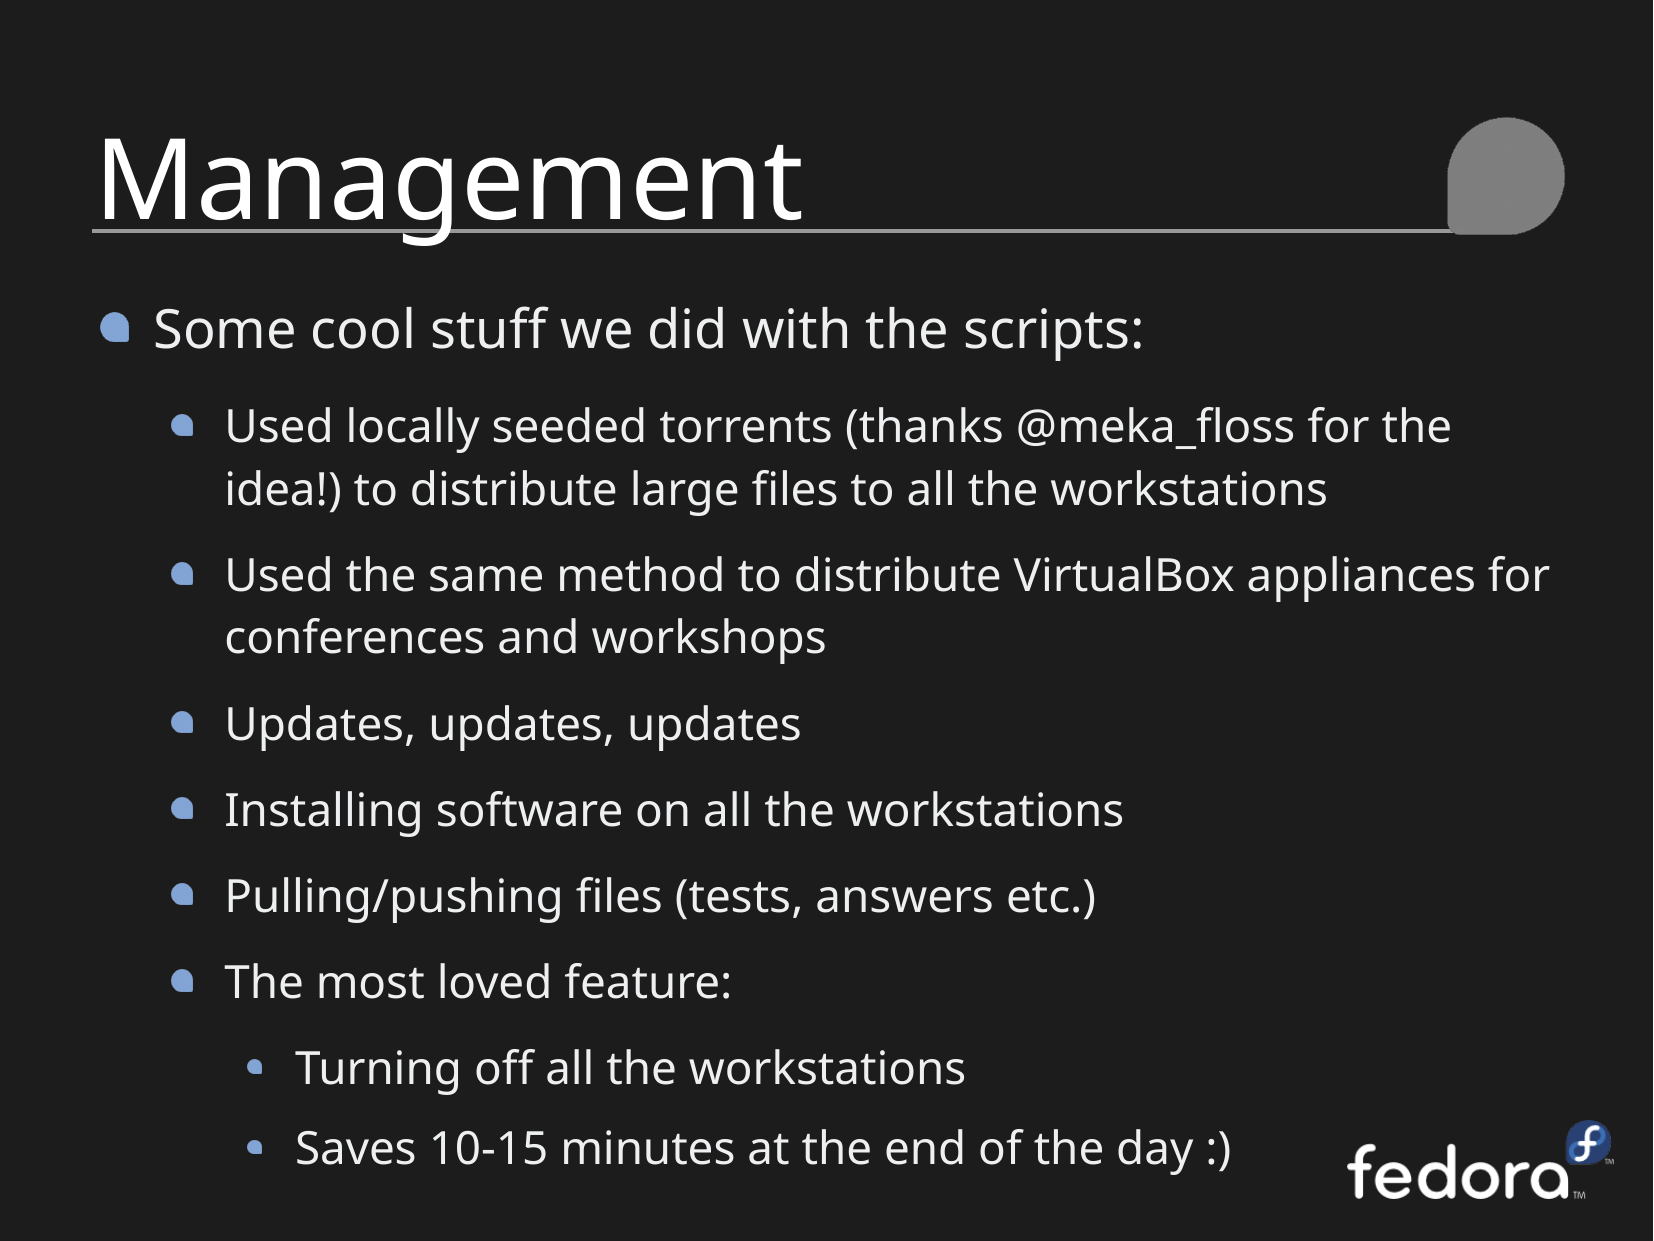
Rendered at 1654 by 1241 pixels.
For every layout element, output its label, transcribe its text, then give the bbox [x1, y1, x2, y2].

picture [1347, 1120, 1614, 1199]
picture [247, 1140, 262, 1154]
list Some cool stuff we did with the scripts: Used locally seeded torrents (thanks @meka_floss for the idea!) to distribute large files to all the workstations Used the same method to distribute VirtualBox appliances for conferences and workshops Updates, updates, updates Installing software on all the workstations Pulling/pushing files (tests, answers etc.) The most loved feature: Turning off all the workstations Saves 10-15 minutes at the end of the day :) [82, 290, 1571, 1095]
picture [1447, 117, 1565, 235]
title Management [94, 100, 1425, 251]
